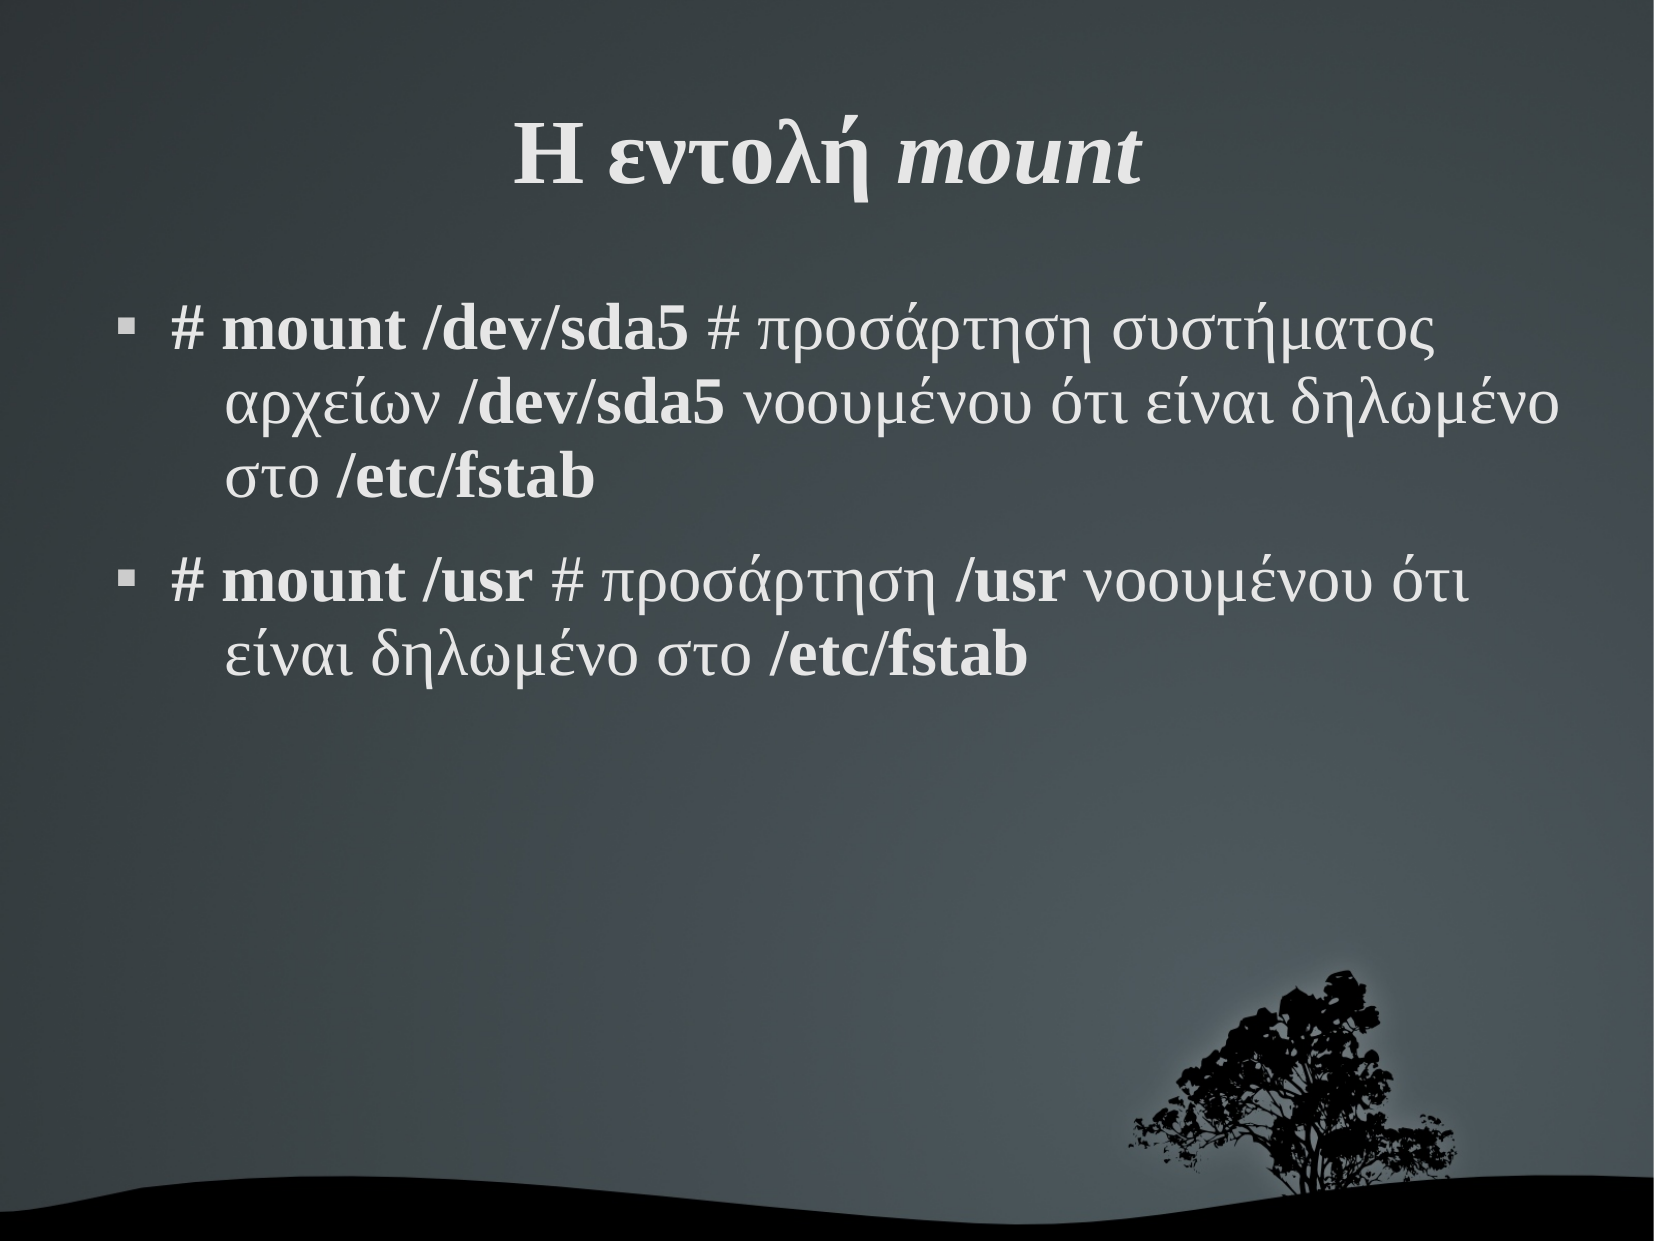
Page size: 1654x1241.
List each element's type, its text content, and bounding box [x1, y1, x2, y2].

title H εντολή mount [82, 49, 1572, 257]
picture [0, 0, 1654, 1241]
list # mount /dev/sda5 # προσάρτηση συστήματος αρχείων /dev/sda5 νοουμένου ότι είναι δηλωμένο στο /etc/fstab # mount /usr # προσάρτηση ​/usr νοουμένου ότι είναι δηλωμένο στο /etc/fstab [82, 290, 1571, 1109]
